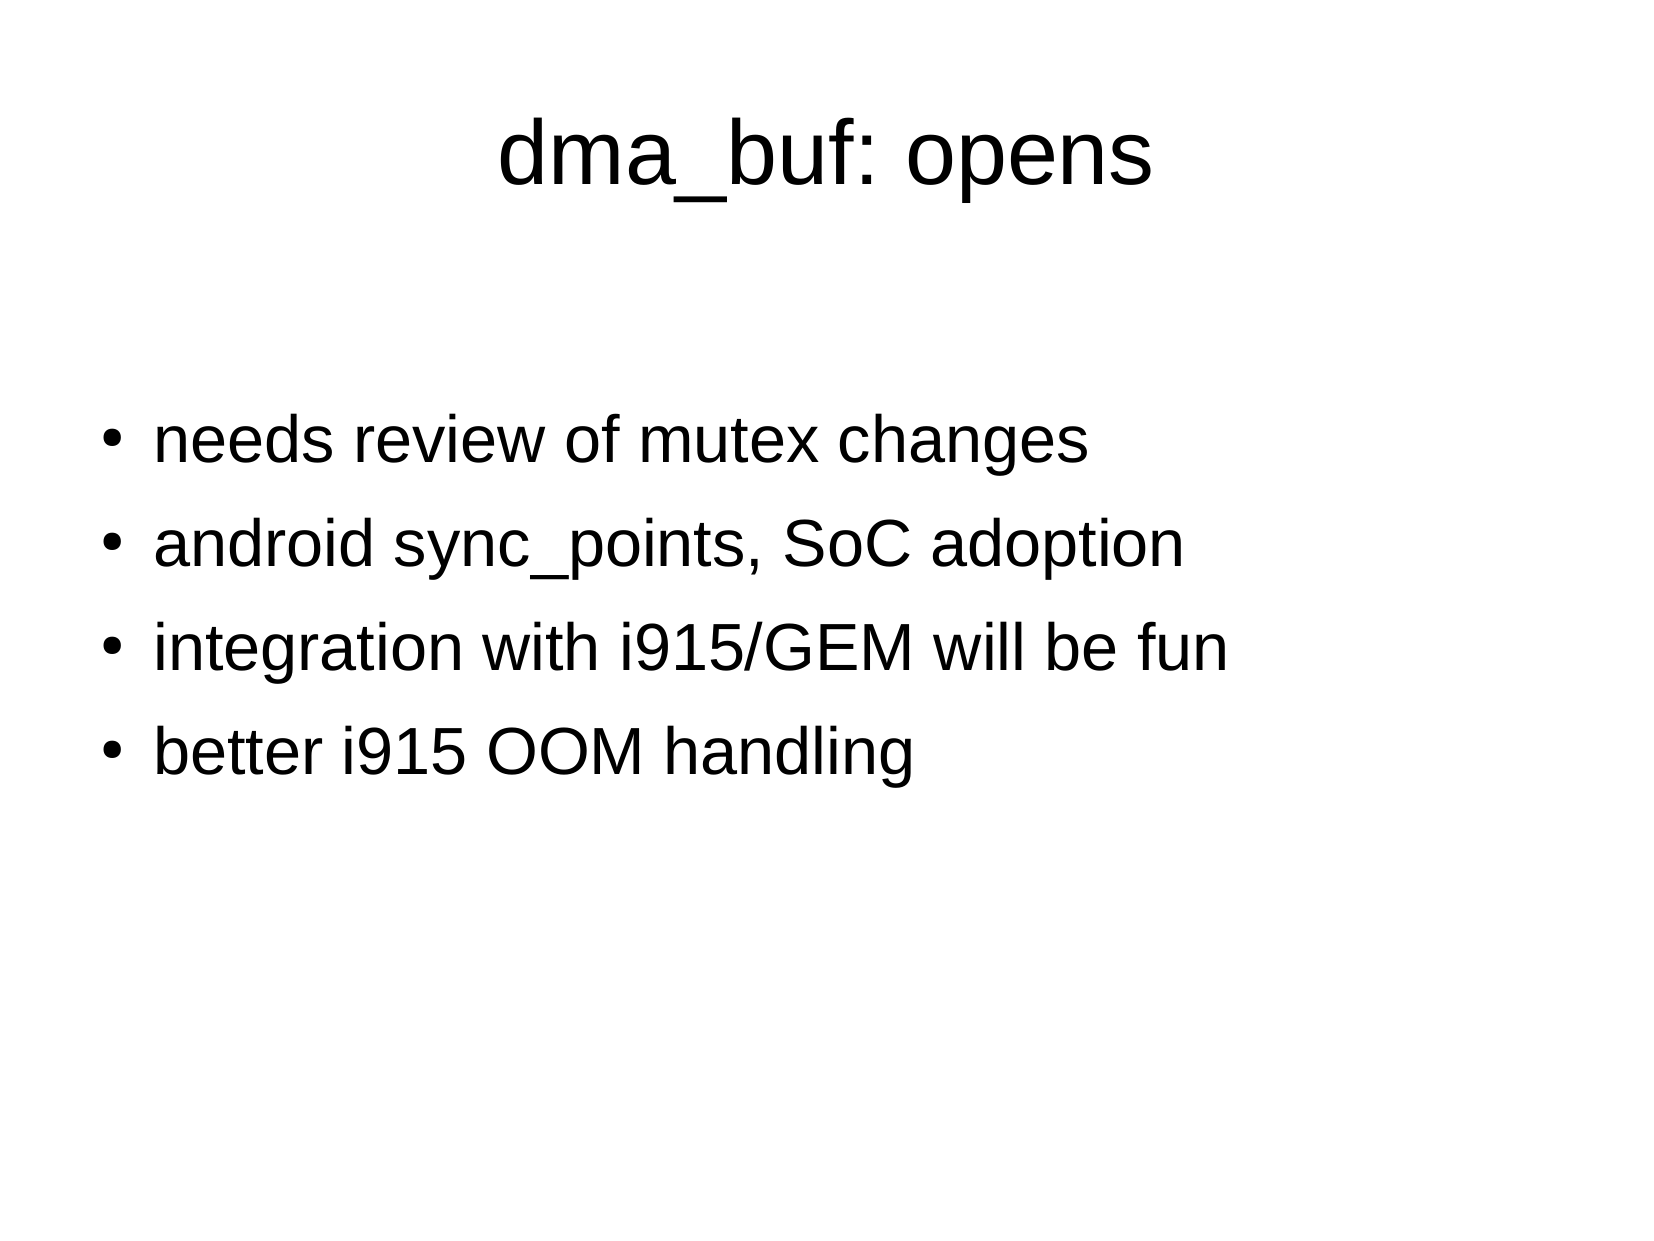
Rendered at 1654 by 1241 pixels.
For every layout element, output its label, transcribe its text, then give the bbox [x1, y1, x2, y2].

title dma_buf: opens [82, 49, 1571, 257]
list needs review of mutex changes android sync_points, SoC adoption integration with i915/GEM will be fun better i915 OOM handling [82, 401, 1571, 1109]
